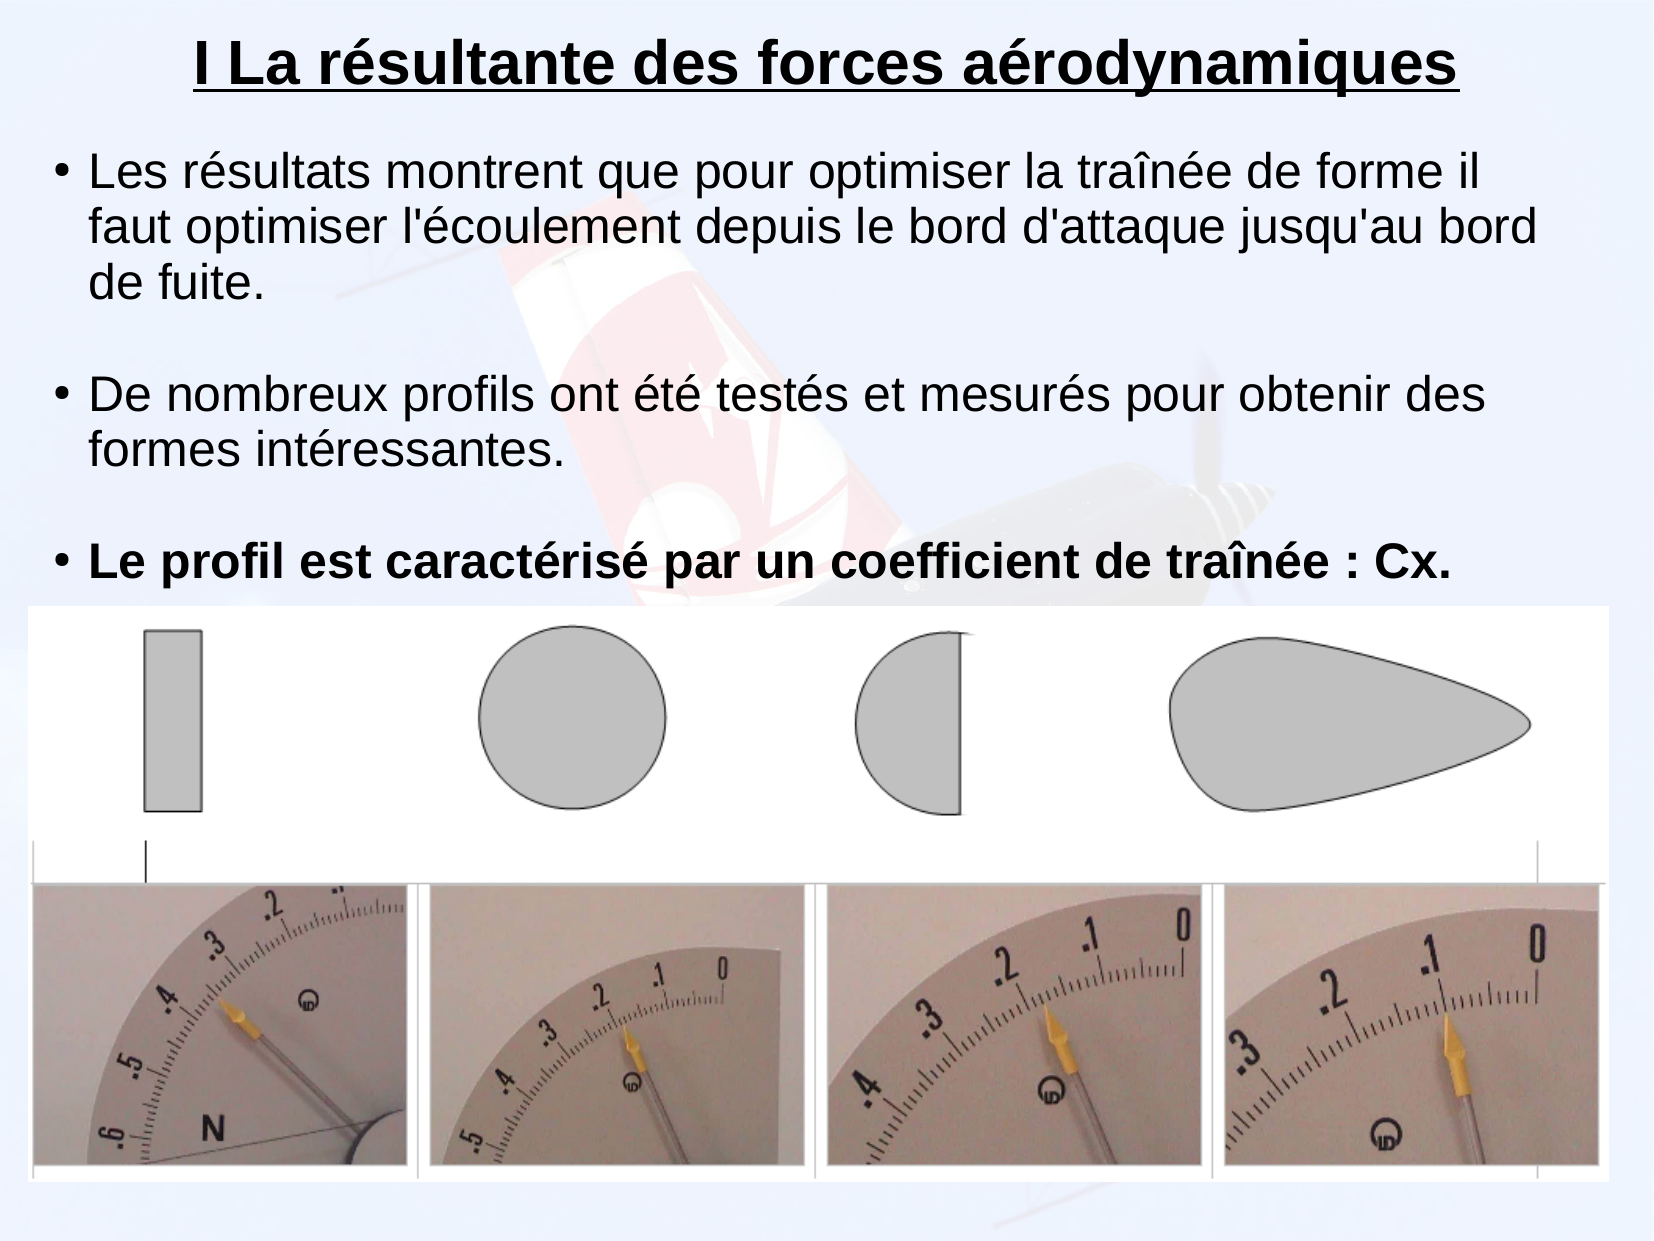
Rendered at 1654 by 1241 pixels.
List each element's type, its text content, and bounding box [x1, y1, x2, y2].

picture [0, 0, 1654, 1241]
title I La résultante des forces aérodynamiques [82, 11, 1571, 115]
subtitle Les résultats montrent que pour optimiser la traînée de forme il faut optimiser l'écoulement depuis le bord d'attaque jusqu'au bord de fuite. De nombreux profils ont été testés et mesurés pour obtenir des formes intéressantes. Le profil est caractérisé par un coefficient de traînée : Cx. [53, 142, 1577, 863]
